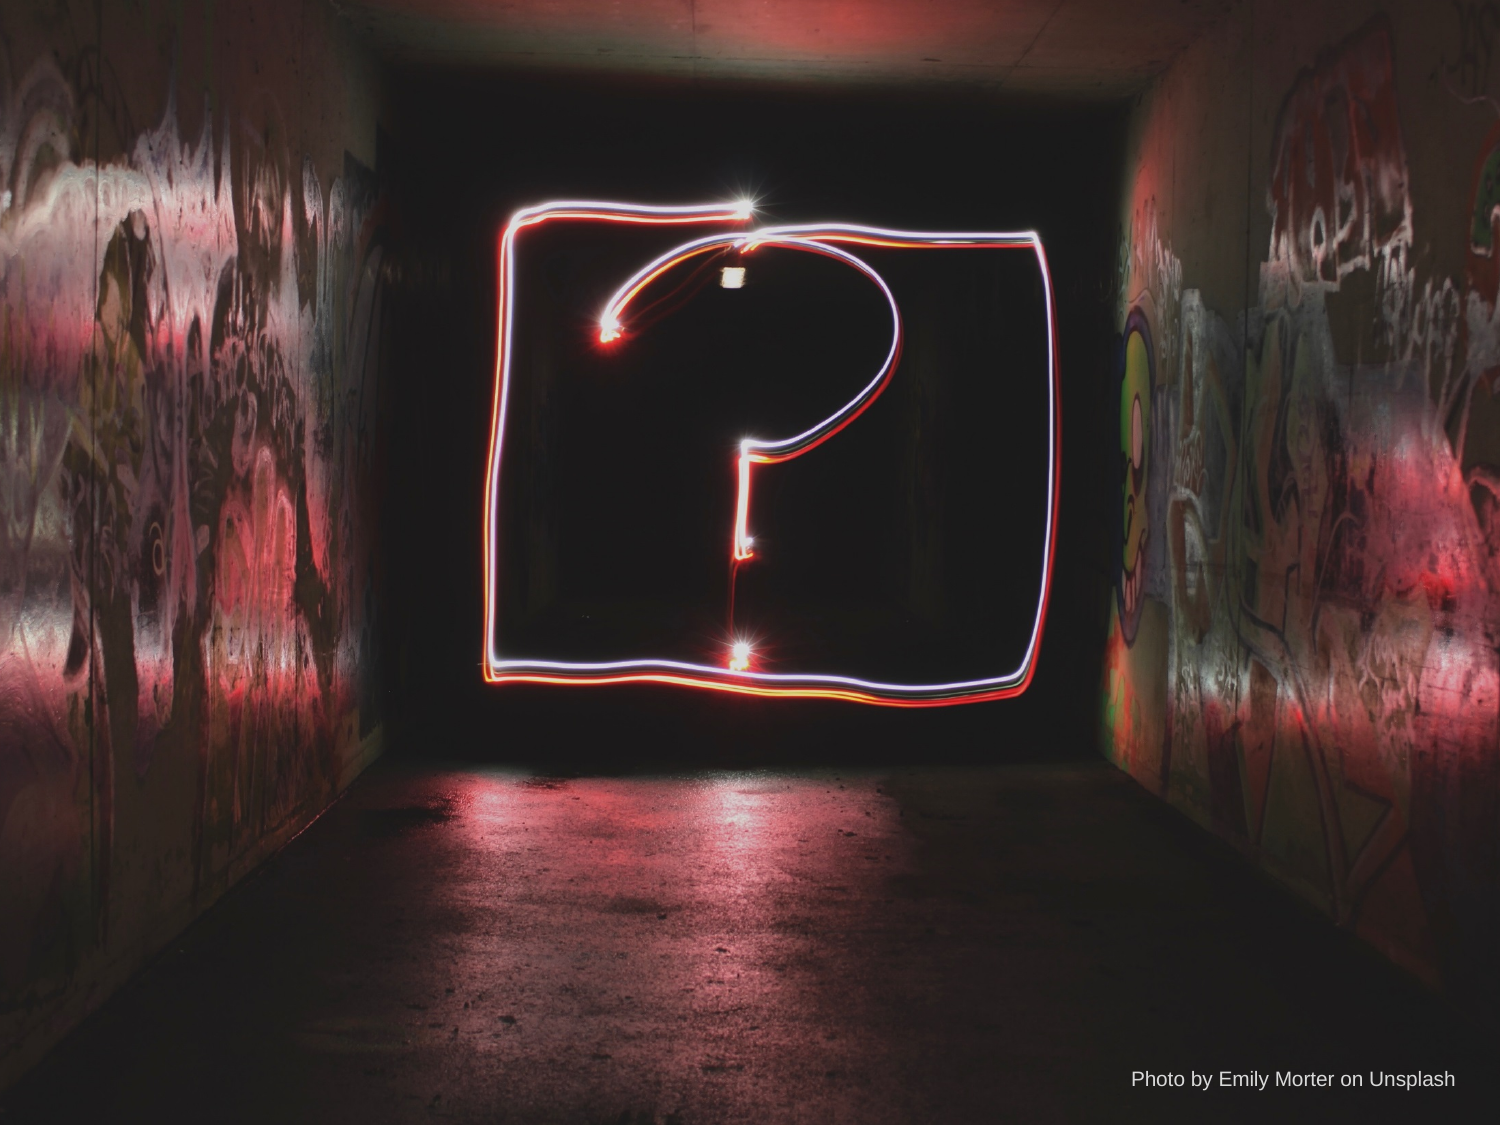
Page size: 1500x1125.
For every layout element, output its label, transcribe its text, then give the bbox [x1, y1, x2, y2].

picture [0, 0, 1500, 1125]
text_box Photo by Emily Morter on Unsplash [1116, 1059, 1471, 1099]
